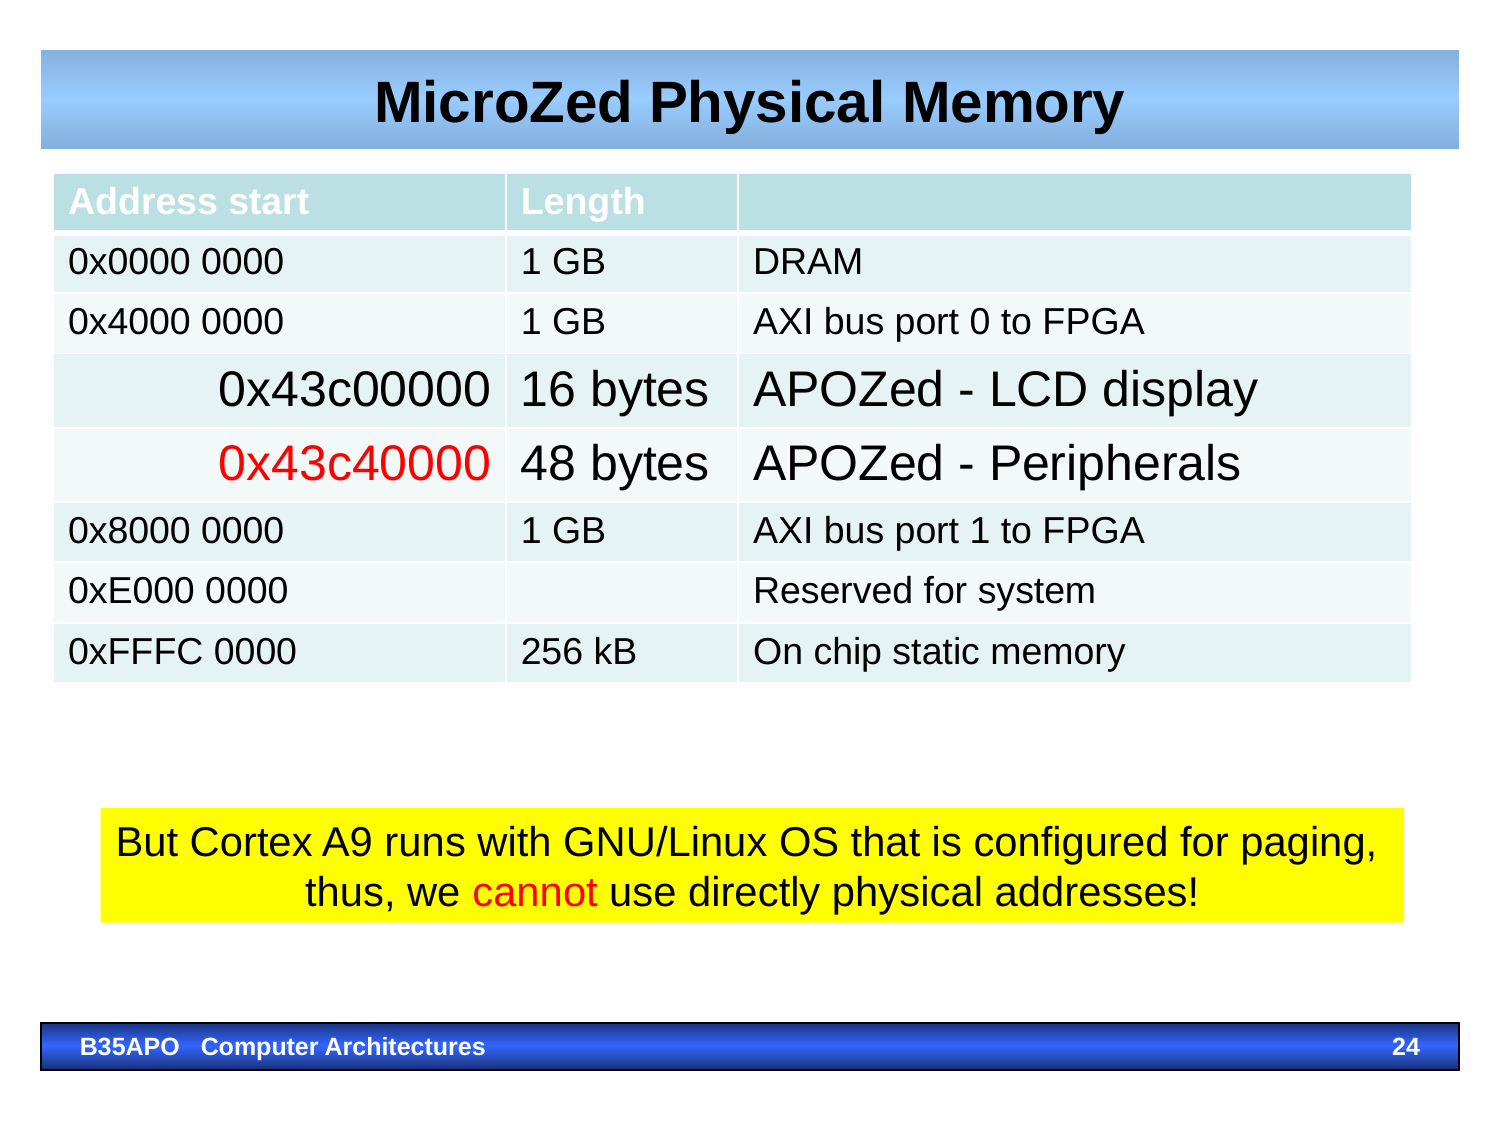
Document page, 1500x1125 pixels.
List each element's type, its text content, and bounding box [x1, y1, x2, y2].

text_box But Cortex A9 runs with GNU/Linux OS that is configured for paging, thus, we cannot use directly physical addresses! [100, 807, 1405, 923]
table_cell 0x0000 0000 [54, 236, 505, 292]
slide_number <number> [1340, 1023, 1436, 1069]
table_cell APOZed - Peripherals [739, 429, 1411, 501]
table_cell APOZed - LCD display [739, 354, 1411, 427]
table_cell 0x4000 0000 [54, 294, 505, 353]
table_cell 48 bytes [507, 429, 737, 501]
table_cell 1 GB [507, 236, 737, 292]
table_cell AXI bus port 1 to FPGA [739, 503, 1411, 561]
table_cell 1 GB [507, 503, 737, 561]
table_cell [507, 563, 737, 622]
title MicroZed Physical Memory [41, 50, 1459, 149]
table_cell Reserved for system [739, 563, 1411, 622]
table_cell 16 bytes [507, 354, 737, 427]
table_cell 0x43c00000 [54, 354, 505, 427]
table_cell 256 kB [507, 624, 737, 682]
table_header Length [507, 174, 737, 230]
table_cell 0x43c40000 [54, 429, 505, 501]
table_cell AXI bus port 0 to FPGA [739, 294, 1411, 353]
table_header [739, 174, 1411, 230]
table_cell On chip static memory [739, 624, 1411, 682]
table_cell 1 GB [507, 294, 737, 353]
table_cell 0xFFFC 0000 [54, 624, 505, 682]
table_cell 0x8000 0000 [54, 503, 505, 561]
table_header Address start [54, 174, 505, 230]
table_cell DRAM [739, 236, 1411, 292]
footer B35APO Computer Architectures [64, 1023, 1424, 1071]
table_cell 0xE000 0000 [54, 563, 505, 622]
